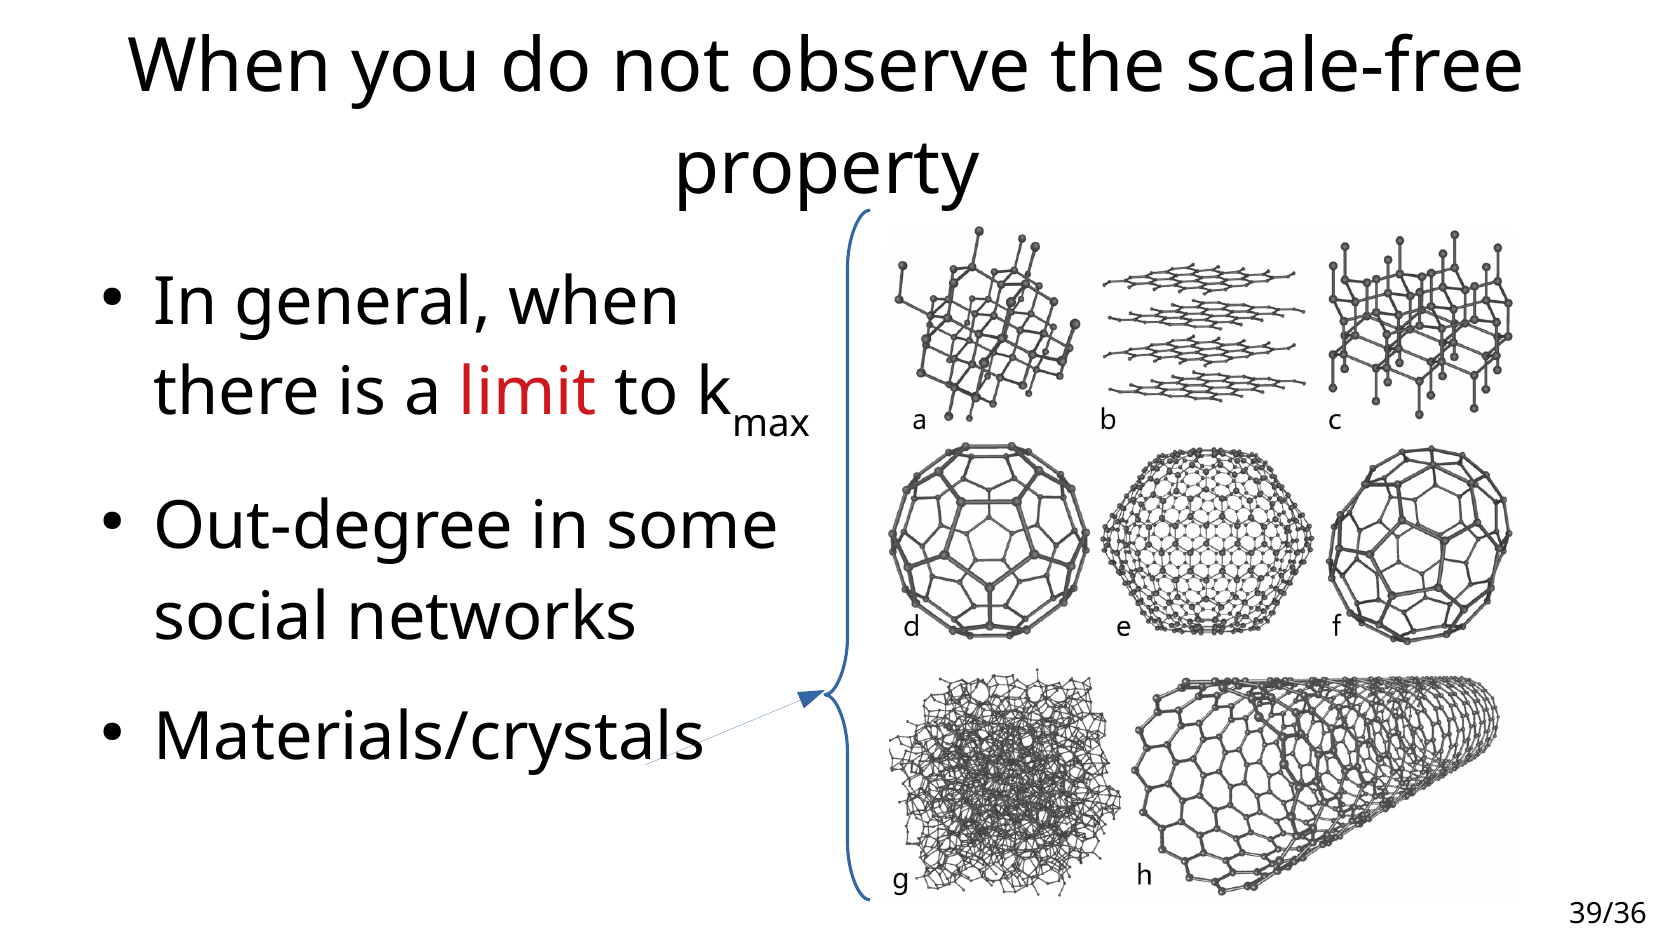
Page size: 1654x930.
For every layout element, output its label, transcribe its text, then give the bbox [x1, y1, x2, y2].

picture [885, 224, 1516, 903]
list In general, when there is a limit to kmax Out-degree in some social networks Materials/crystals [82, 252, 811, 793]
title When you do not observe the scale-free property [0, 31, 1653, 195]
